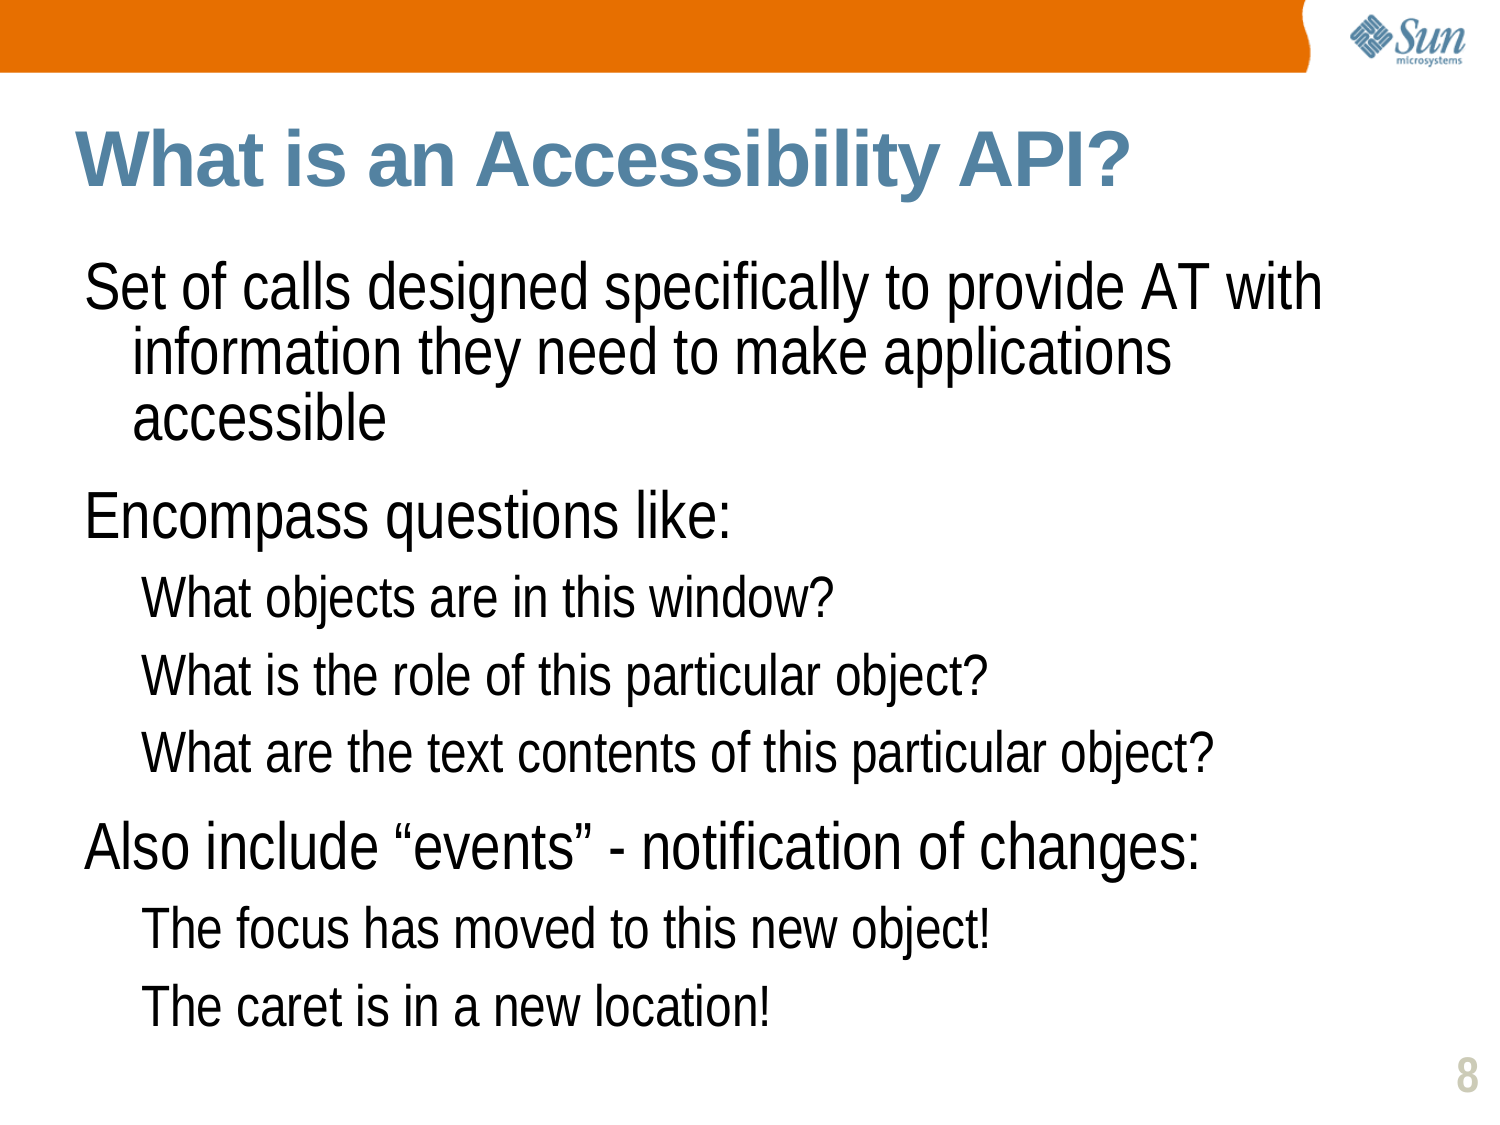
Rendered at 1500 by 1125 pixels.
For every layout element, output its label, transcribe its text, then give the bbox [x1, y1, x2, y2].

list Set of calls designed specifically to provide AT with information they need to make applications accessible Encompass questions like: What objects are in this window? What is the role of this particular object? What are the text contents of this particular object? Also include “events” - notification of changes: The focus has moved to this new object! The caret is in a new location! [64, 257, 1402, 1042]
picture [0, 0, 1500, 75]
title What is an Accessibility API? [75, 122, 1438, 228]
